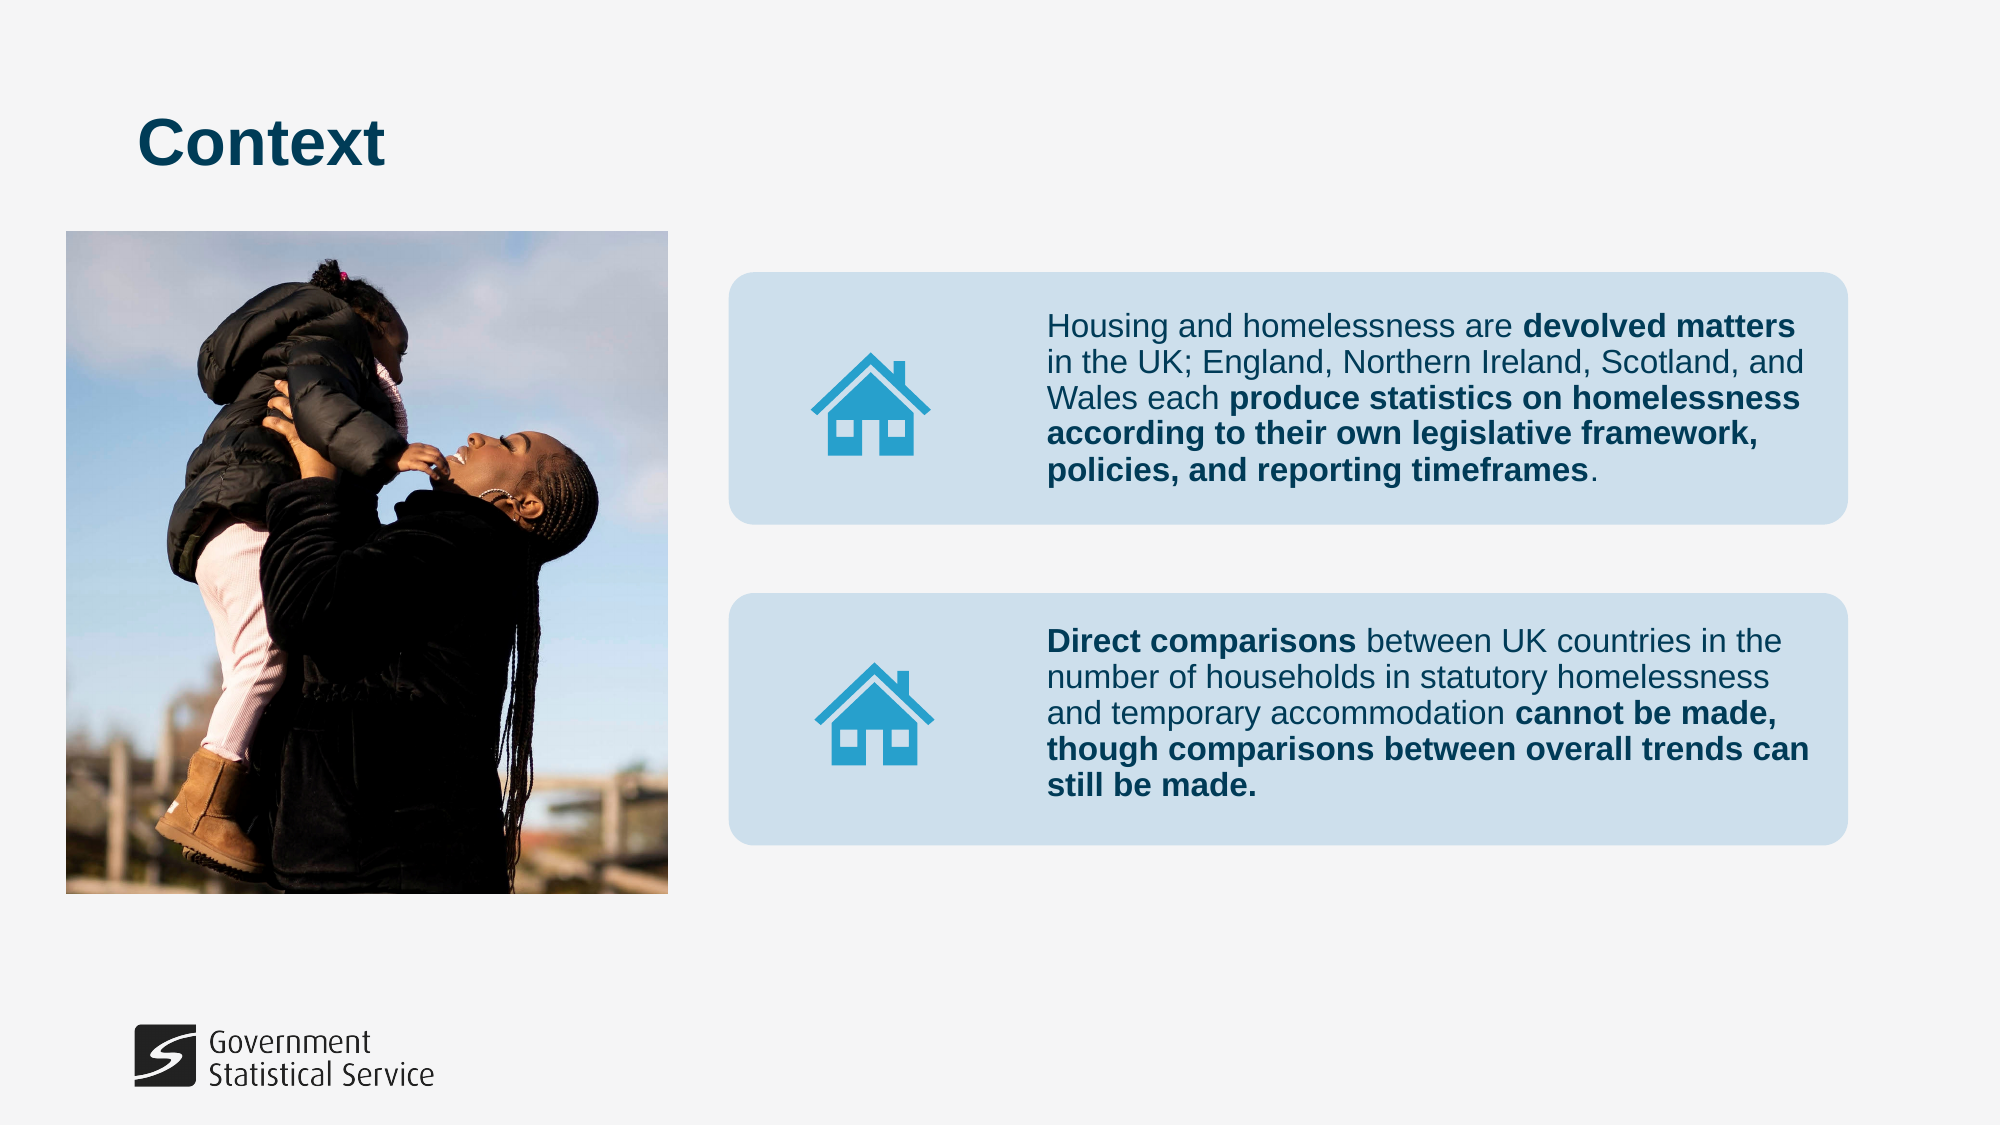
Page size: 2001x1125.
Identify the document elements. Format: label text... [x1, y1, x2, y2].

text_box [728, 593, 1838, 846]
text_box Direct comparisons between UK countries in the number of households in statutory homelessness and temporary accommodation cannot be made, though comparisons between overall trends can still be made. [1020, 587, 1848, 841]
text_box Housing and homelessness are devolved matters in the UK; England, Northern Ireland, Scotland, and Wales each produce statistics on homelessness according to their own legislative framework, policies, and reporting timeframes. [1020, 272, 1848, 525]
picture [66, 231, 668, 894]
text_box [728, 272, 1020, 525]
title Context [137, 104, 685, 239]
